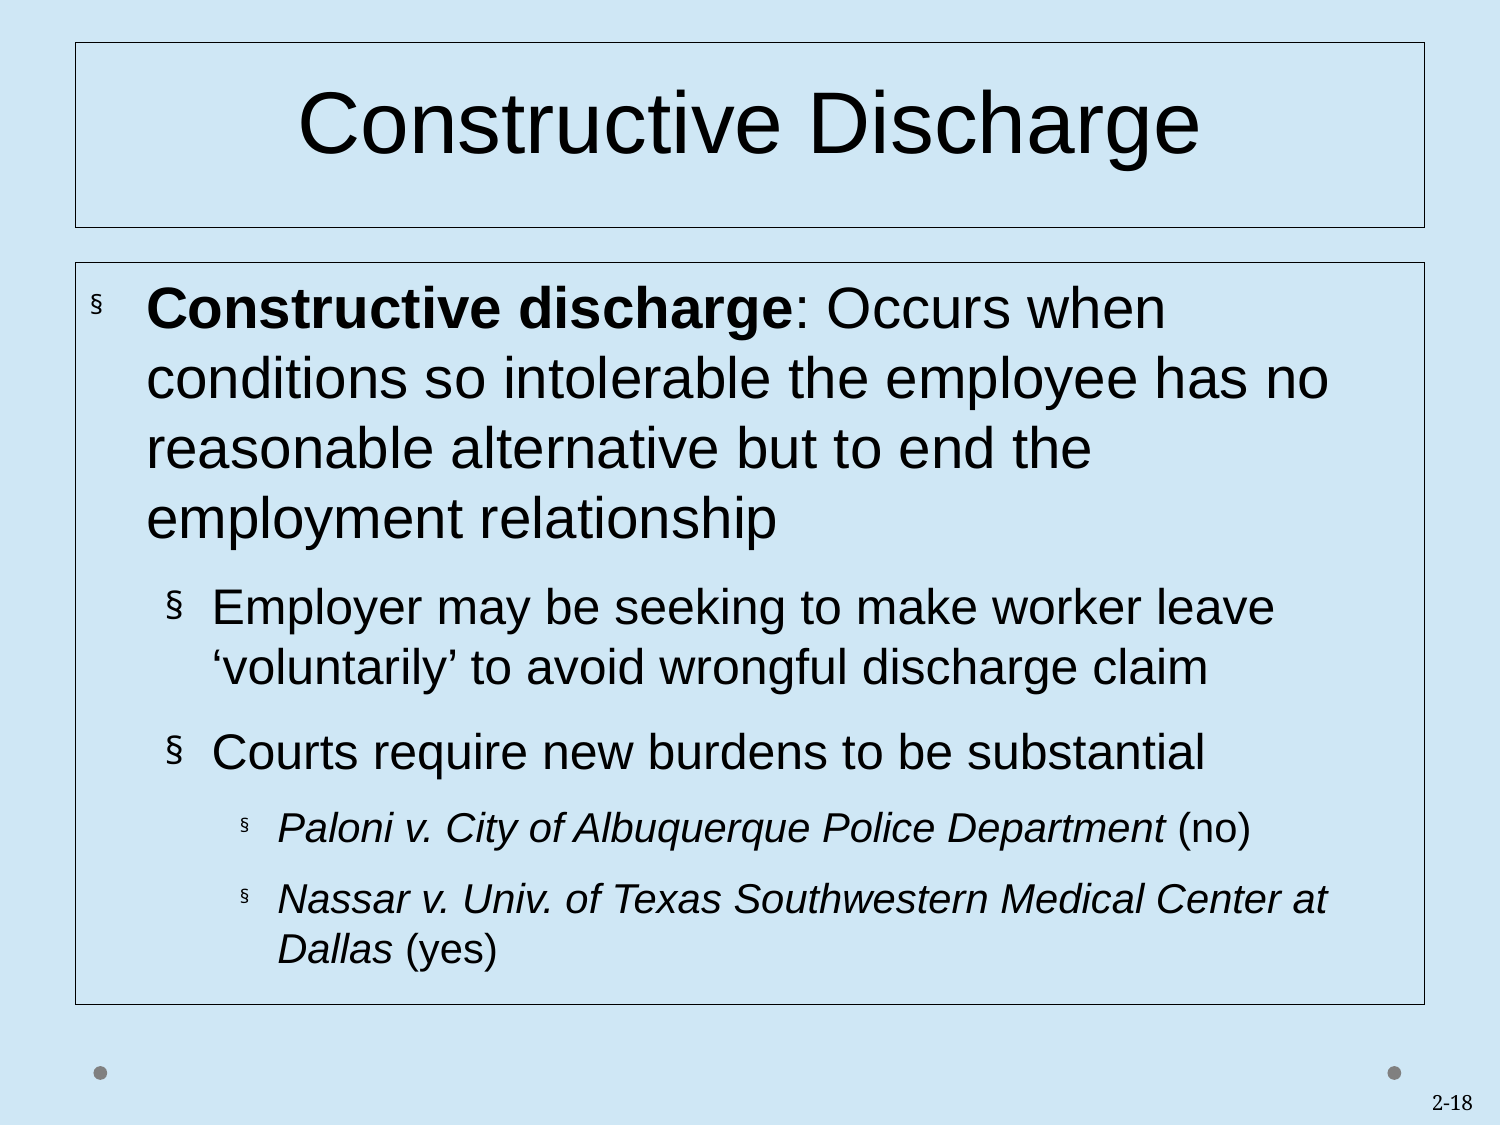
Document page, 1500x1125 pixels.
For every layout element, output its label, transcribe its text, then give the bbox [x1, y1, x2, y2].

title Constructive Discharge [75, 42, 1425, 228]
list Constructive discharge: Occurs when conditions so intolerable the employee has no reasonable alternative but to end the employment relationship Employer may be seeking to make worker leave ‘voluntarily’ to avoid wrongful discharge claim Courts require new burdens to be substantial Paloni v. City of Albuquerque Police Department (no) Nassar v. Univ. of Texas Southwestern Medical Center at Dallas (yes) [75, 262, 1425, 1005]
